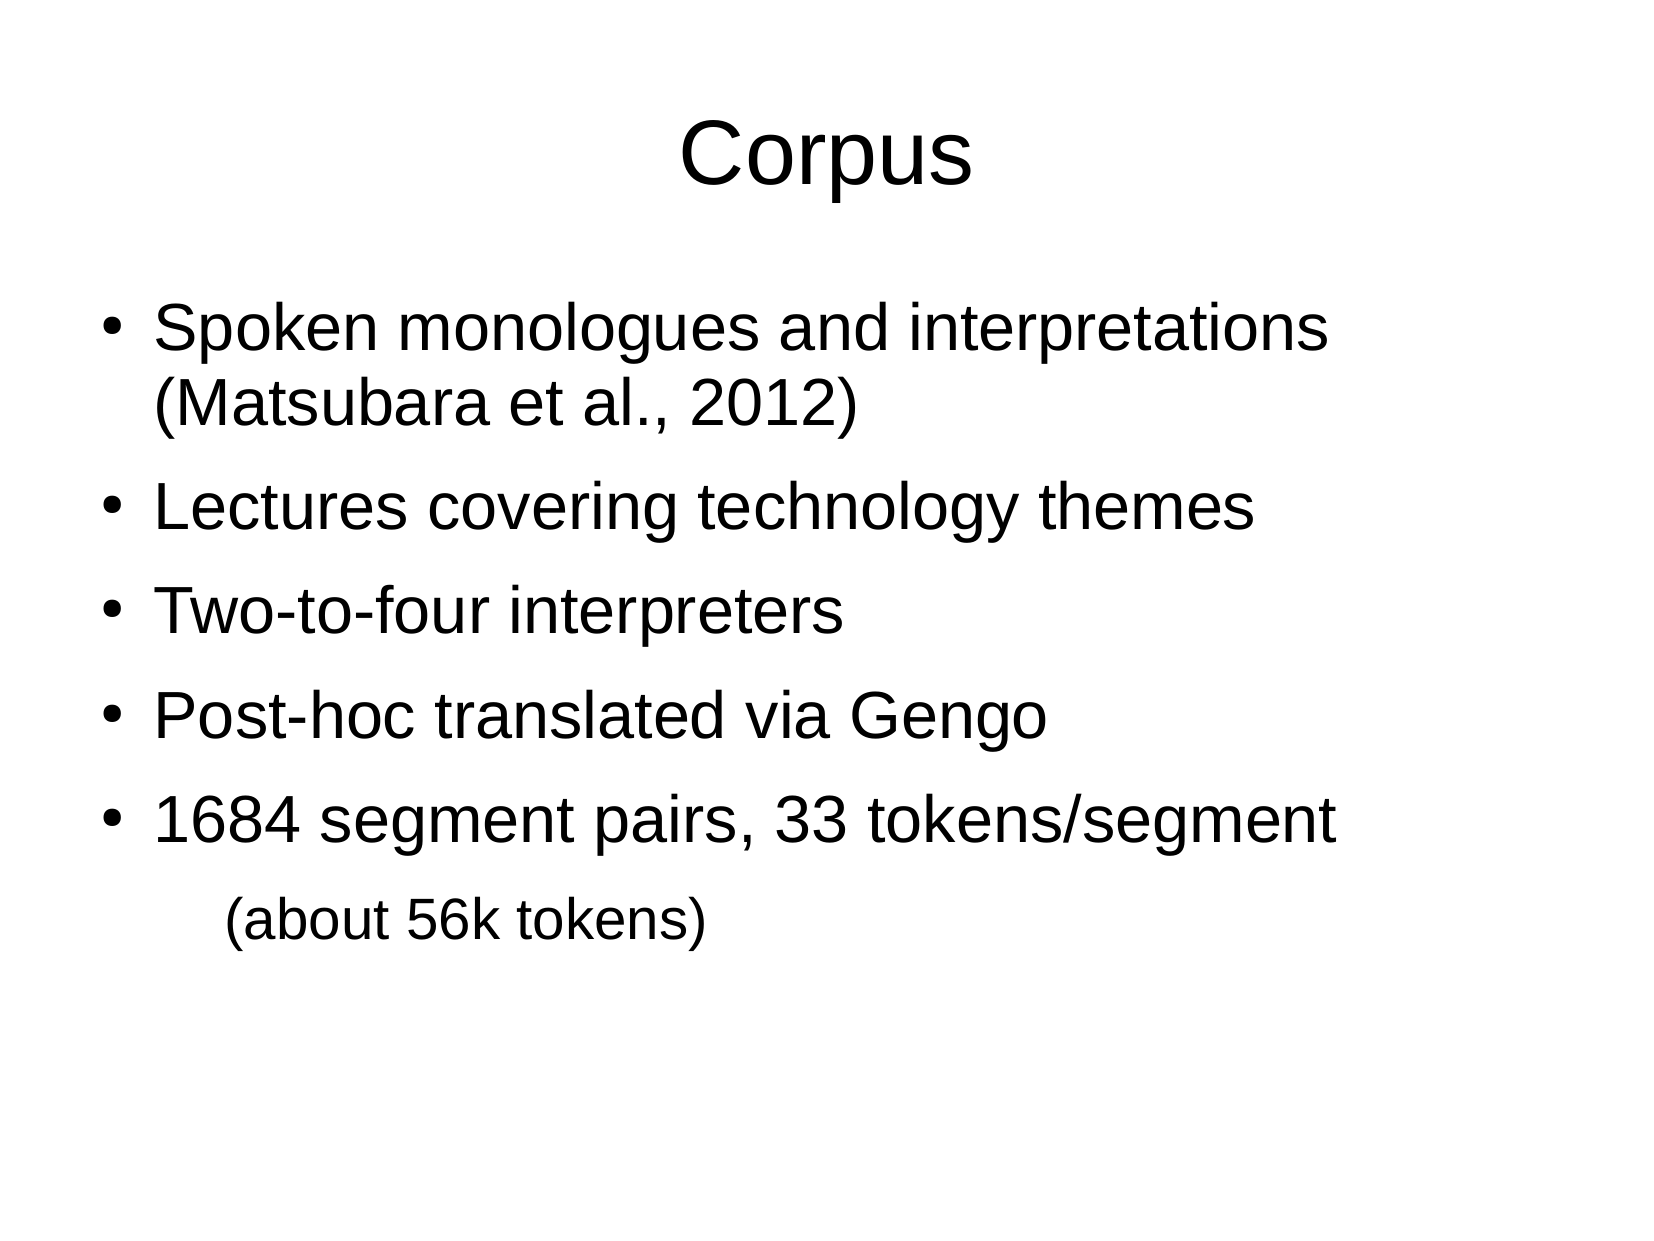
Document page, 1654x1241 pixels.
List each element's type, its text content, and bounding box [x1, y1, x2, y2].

list Spoken monologues and interpretations (Matsubara et al., 2012) Lectures covering technology themes Two-to-four interpreters Post-hoc translated via Gengo 1684 segment pairs, 33 tokens/segment (about 56k tokens) [82, 290, 1571, 1010]
title Corpus [82, 49, 1571, 257]
